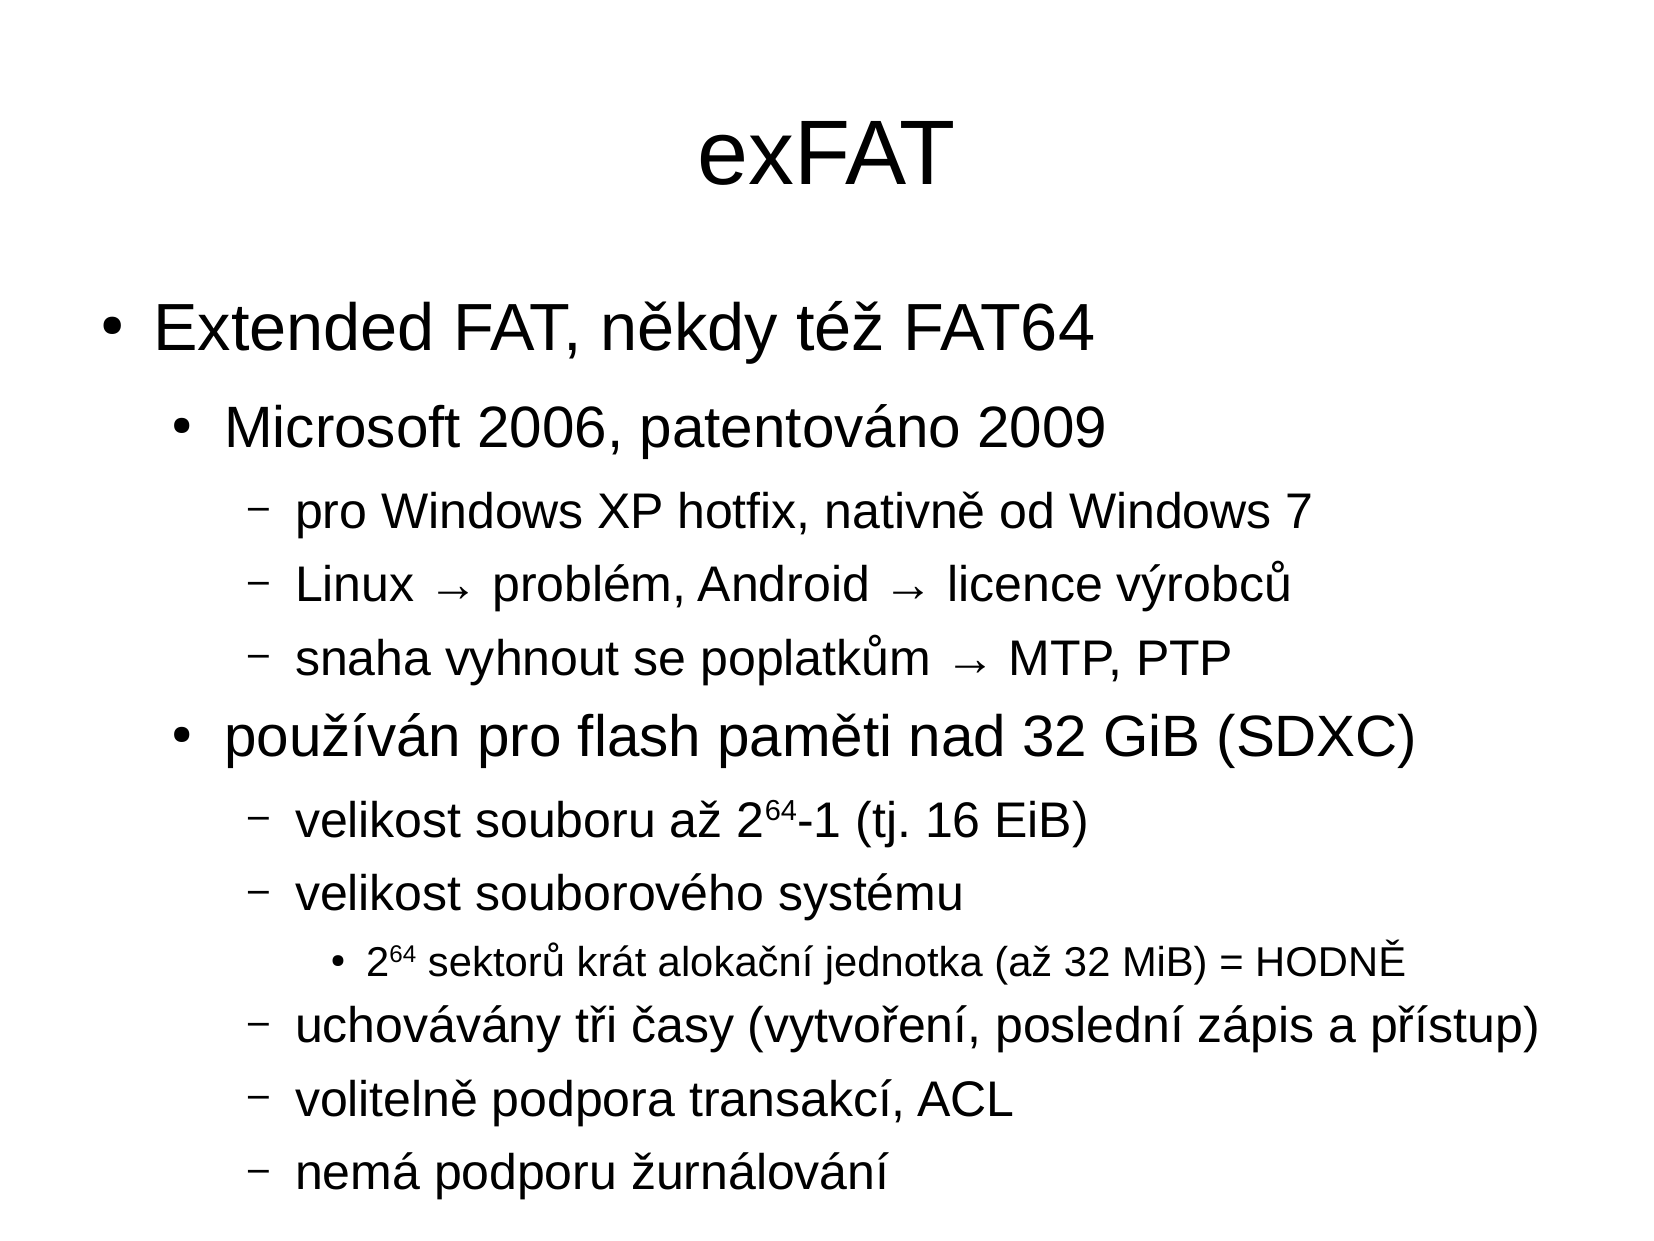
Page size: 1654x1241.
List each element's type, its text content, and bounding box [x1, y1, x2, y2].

title exFAT [82, 49, 1571, 257]
list Extended FAT, někdy též FAT64 Microsoft 2006, patentováno 2009 pro Windows XP hotfix, nativně od Windows 7 Linux → problém, Android → licence výrobců snaha vyhnout se poplatkům → MTP, PTP používán pro flash paměti nad 32 GiB (SDXC) velikost souboru až 264-1 (tj. 16 EiB) velikost souborového systému 264 sektorů krát alokační jednotka (až 32 MiB) = HODNĚ uchovávány tři časy (vytvoření, poslední zápis a přístup) volitelně podpora transakcí, ACL nemá podporu žurnálování [82, 290, 1571, 1229]
